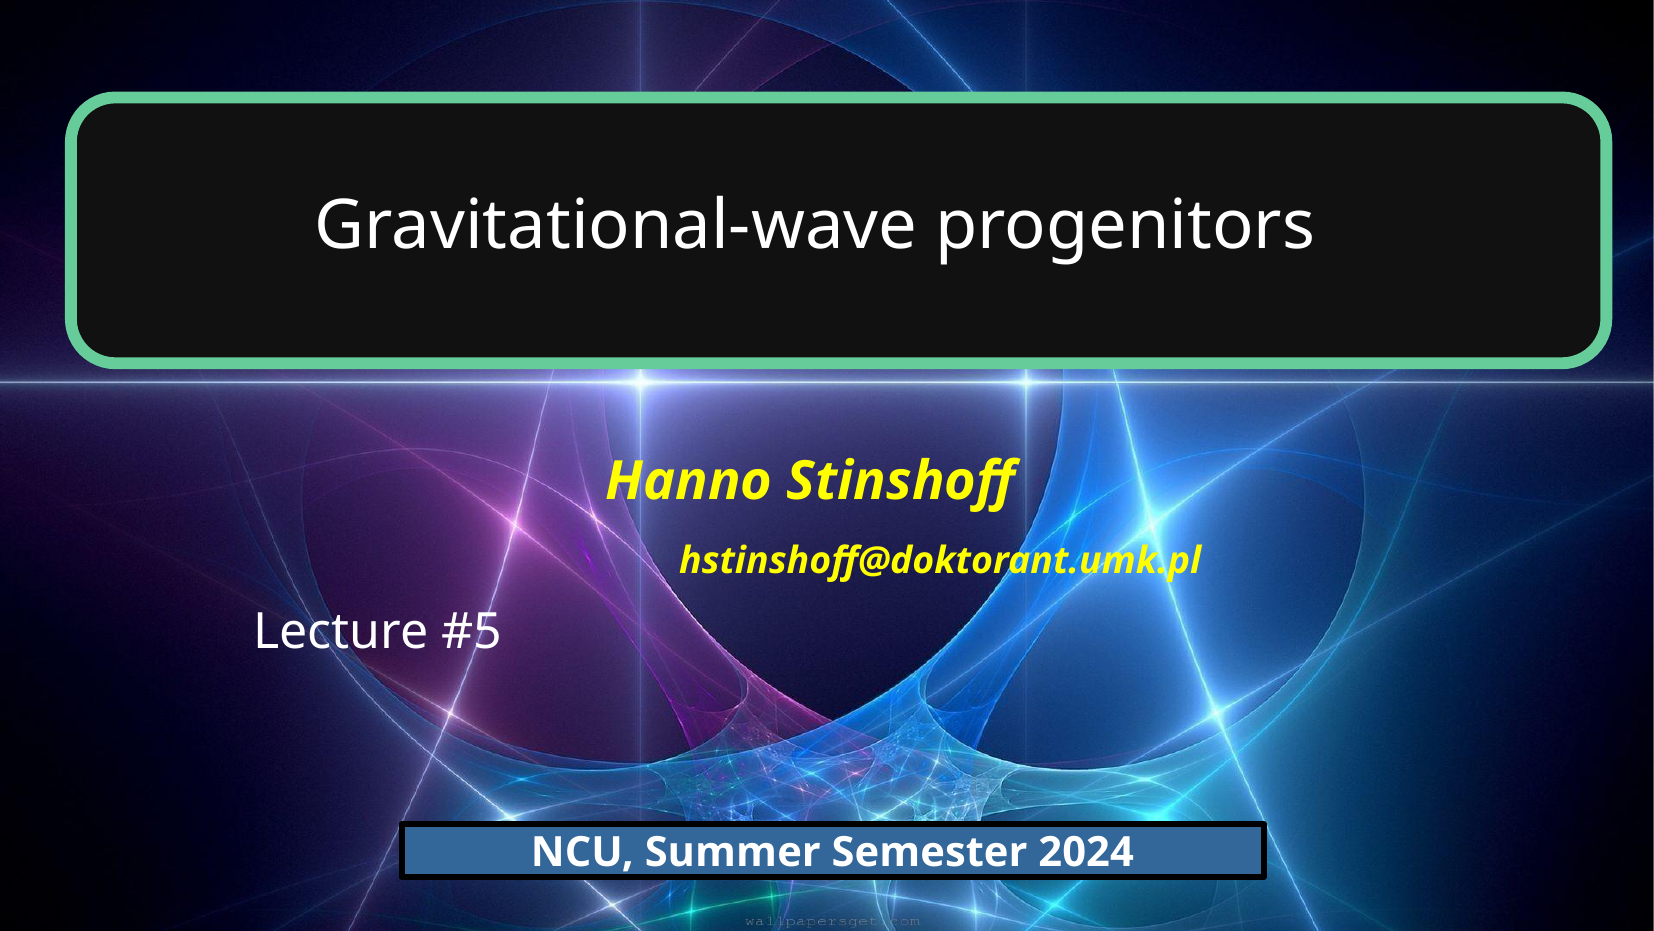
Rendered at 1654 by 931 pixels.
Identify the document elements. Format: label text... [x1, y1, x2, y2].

text_box [70, 97, 1607, 364]
picture [0, 0, 1654, 931]
text_box Hanno Stinshoff hstinshoff@doktorant.umk.pl [590, 434, 1276, 619]
subtitle Lecture #5 [82, 558, 674, 700]
title Gravitational-wave progenitors [70, 141, 1560, 302]
text_box NCU, Summer Semester 2024 [401, 823, 1264, 877]
